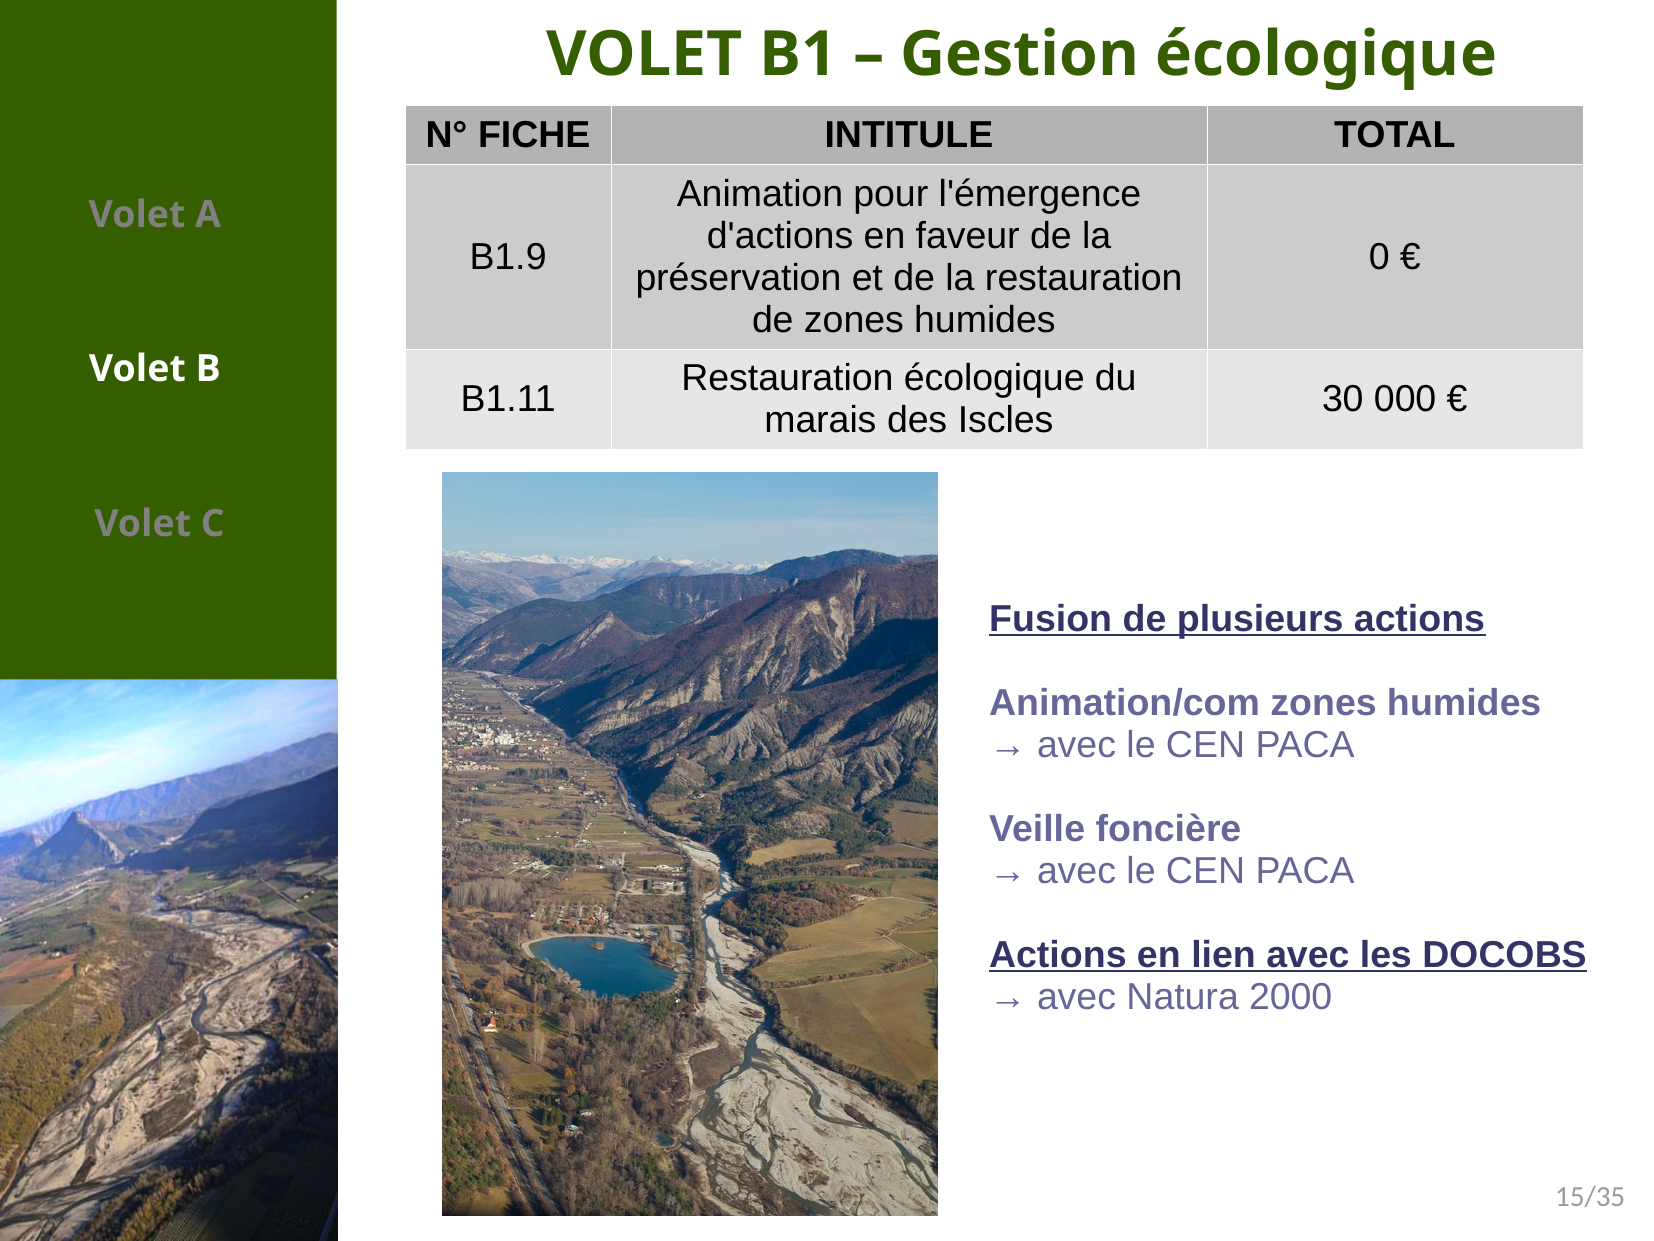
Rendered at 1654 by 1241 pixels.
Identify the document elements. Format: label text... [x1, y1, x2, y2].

table_cell B1.11 [406, 350, 611, 449]
text_box Fusion de plusieurs actions Animation/com zones humides → avec le CEN PACA Veille foncière → avec le CEN PACA Actions en lien avec les DOCOBS → avec Natura 2000 [974, 590, 1654, 1033]
table_cell B1.9 [406, 165, 611, 349]
table_cell 30 000 € [1208, 350, 1583, 449]
text_box Volet A Volet B Volet C [59, 128, 251, 508]
table_header TOTAL [1208, 106, 1583, 164]
picture [442, 472, 938, 1216]
table_header INTITULE [612, 106, 1207, 164]
table_cell Restauration écologique du marais des Iscles [612, 350, 1207, 449]
text_box VOLET B1 – Gestion écologique [580, 0, 1466, 105]
table_cell Animation pour l'émergence d'actions en faveur de la préservation et de la restauration de zones humides [612, 165, 1207, 349]
picture [0, 679, 338, 1241]
text_box [0, 0, 337, 680]
table_cell 0 € [1208, 165, 1583, 349]
table_header N° FICHE [406, 106, 611, 164]
